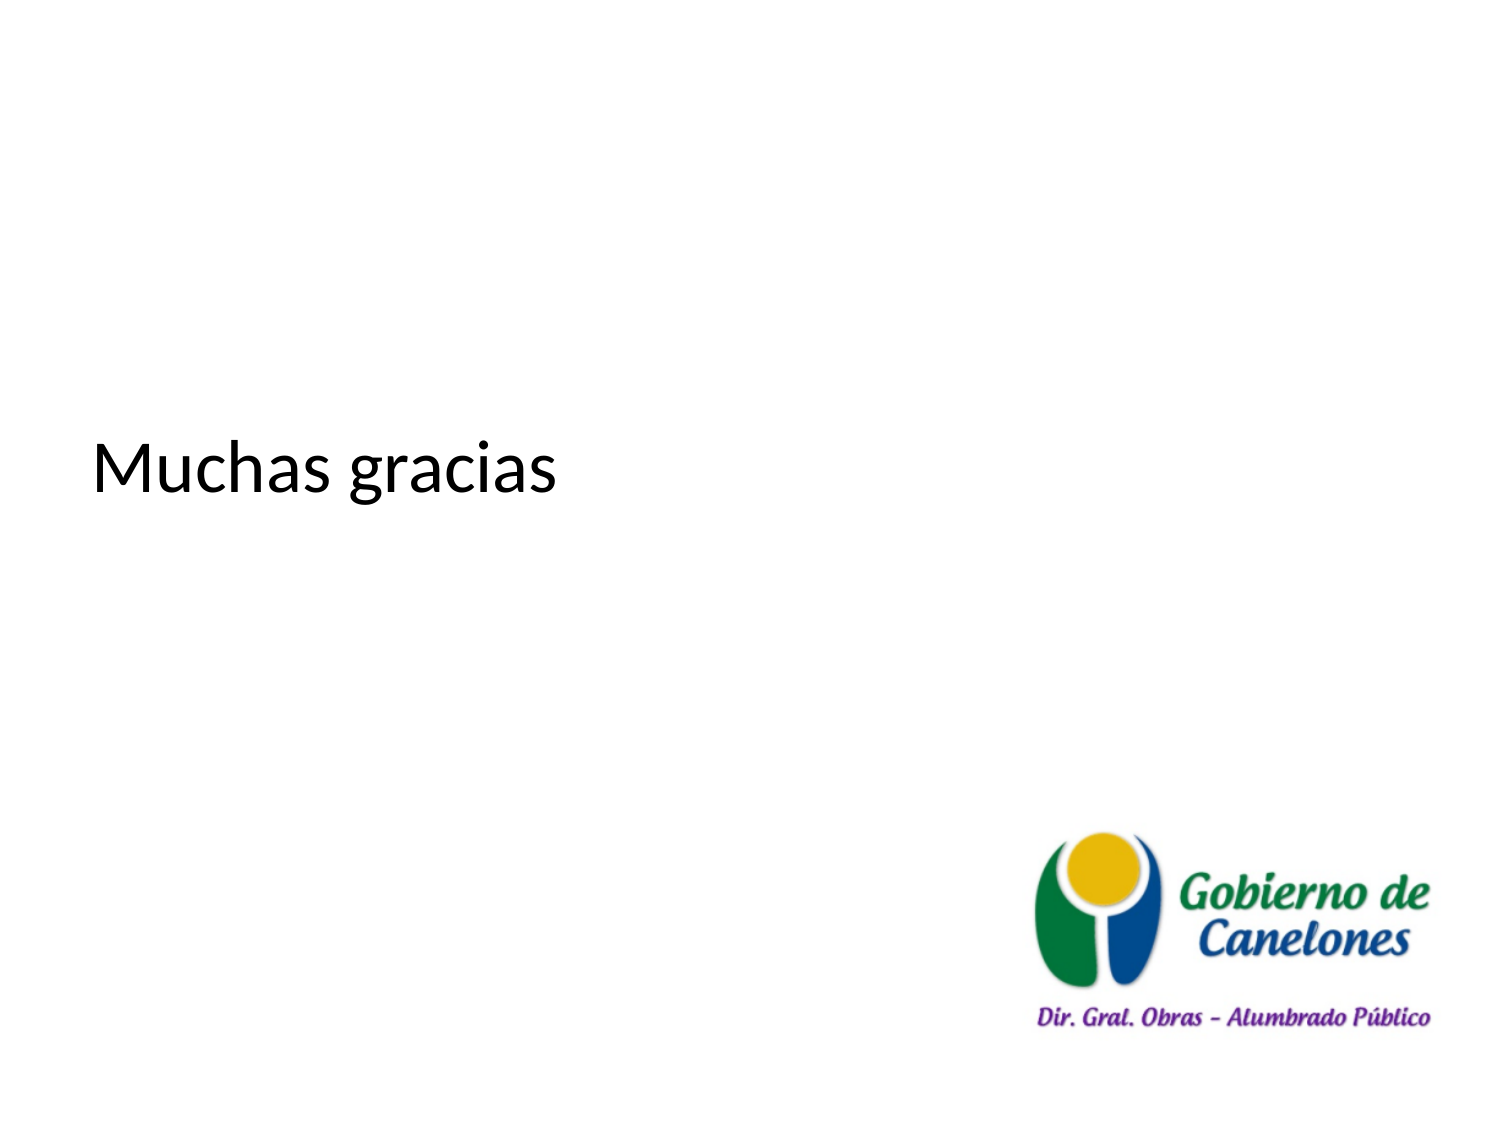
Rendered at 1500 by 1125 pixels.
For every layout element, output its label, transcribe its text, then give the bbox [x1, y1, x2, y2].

text_box Muchas gracias [76, 408, 1427, 516]
picture [1012, 813, 1453, 1041]
